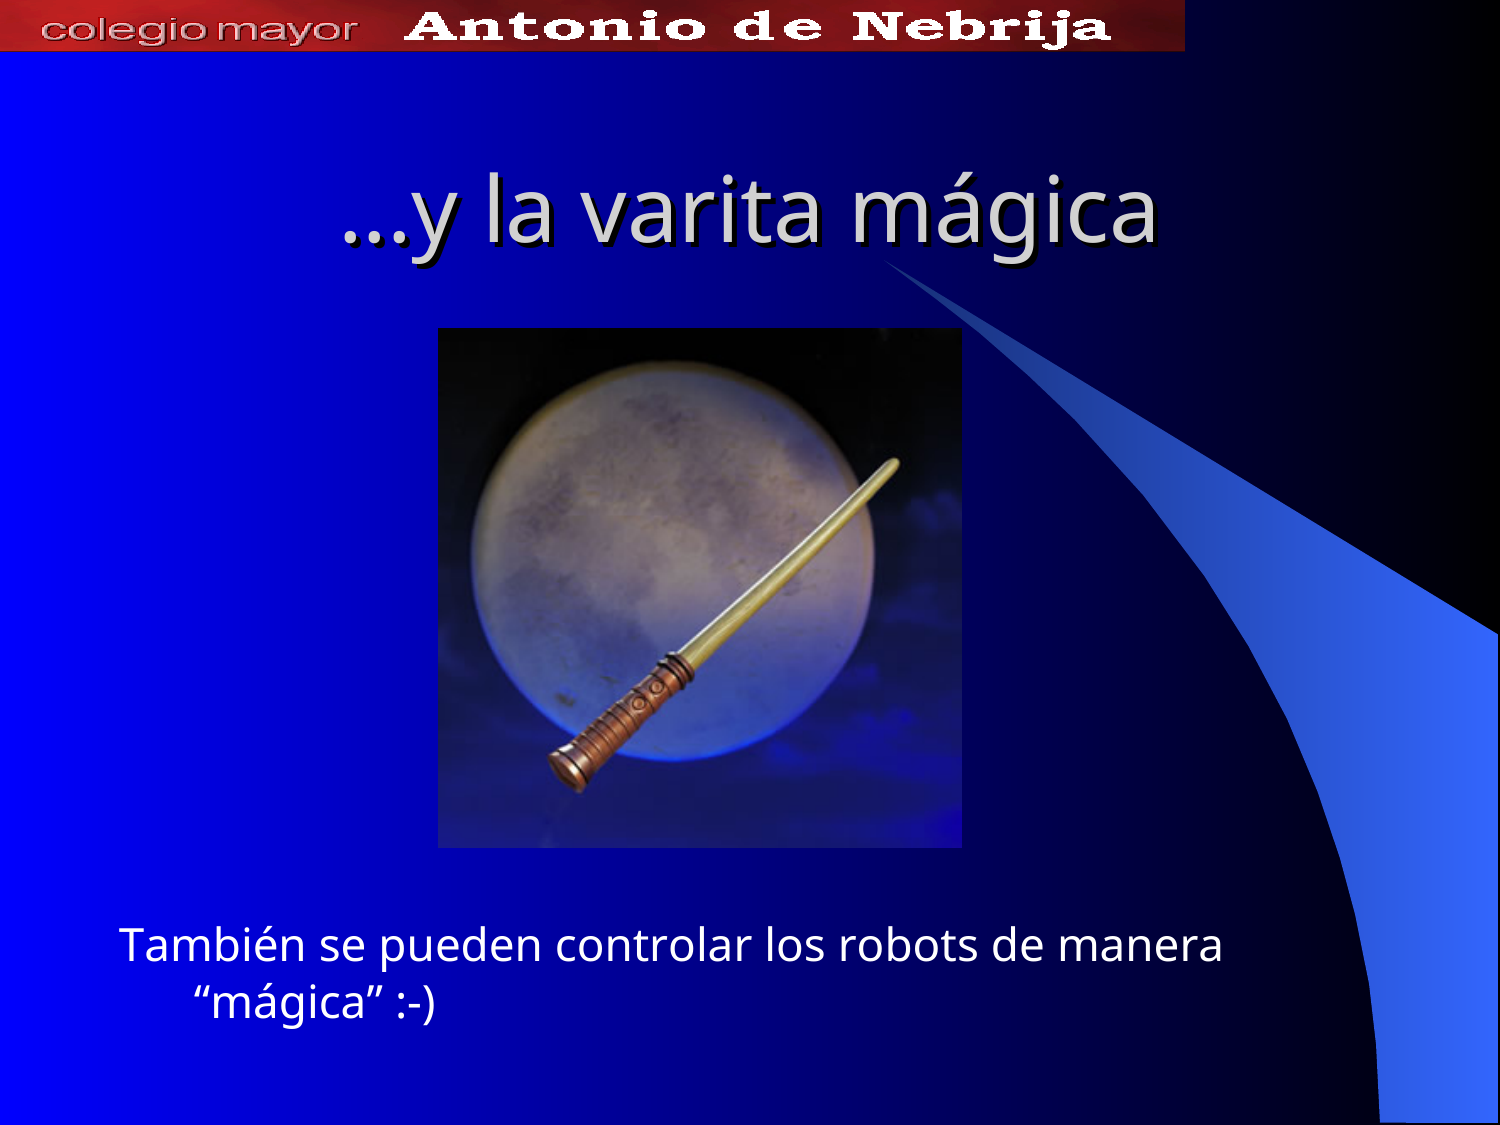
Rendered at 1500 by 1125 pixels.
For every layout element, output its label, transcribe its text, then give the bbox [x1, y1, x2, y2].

picture [0, 0, 1185, 52]
title ...y la varita mágica [0, 144, 1500, 270]
text_box También se pueden controlar los robots de manera “mágica” :-) [104, 907, 1291, 1039]
picture [438, 328, 962, 849]
